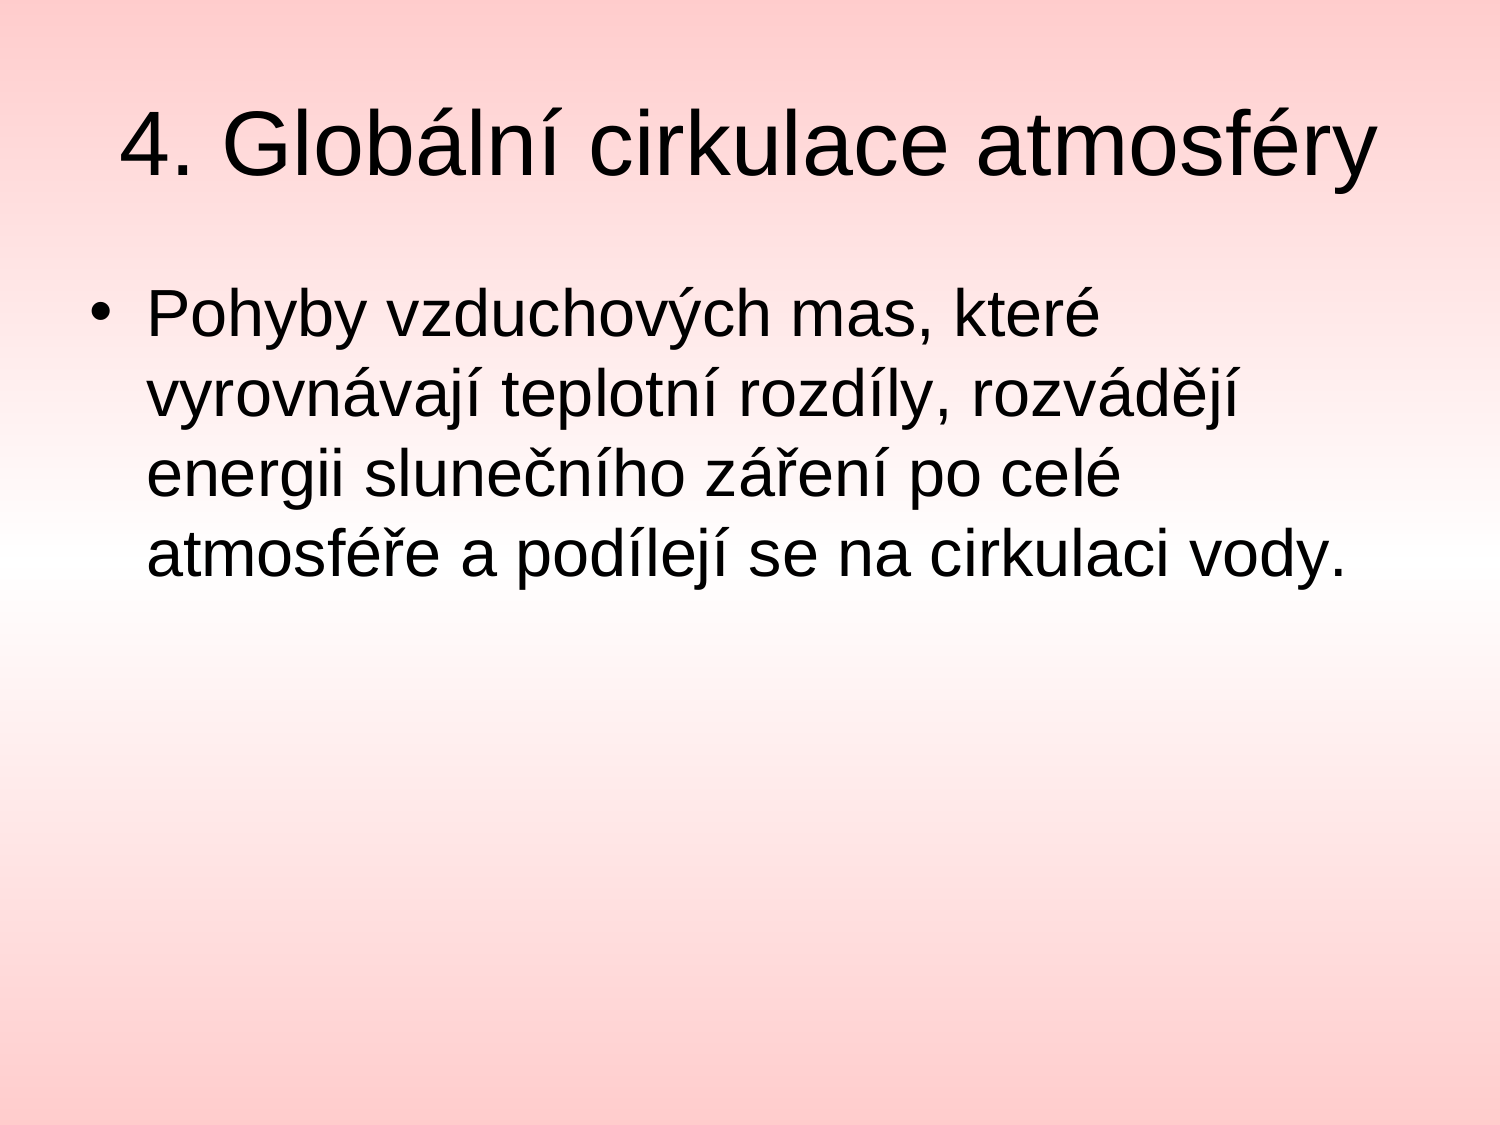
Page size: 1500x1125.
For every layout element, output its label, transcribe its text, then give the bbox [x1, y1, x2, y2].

title 4. Globální cirkulace atmosféry [75, 45, 1426, 233]
list Pohyby vzduchových mas, které vyrovnávají teplotní rozdíly, rozvádějí energii slunečního záření po celé atmosféře a podílejí se na cirkulaci vody. [75, 262, 1426, 1006]
